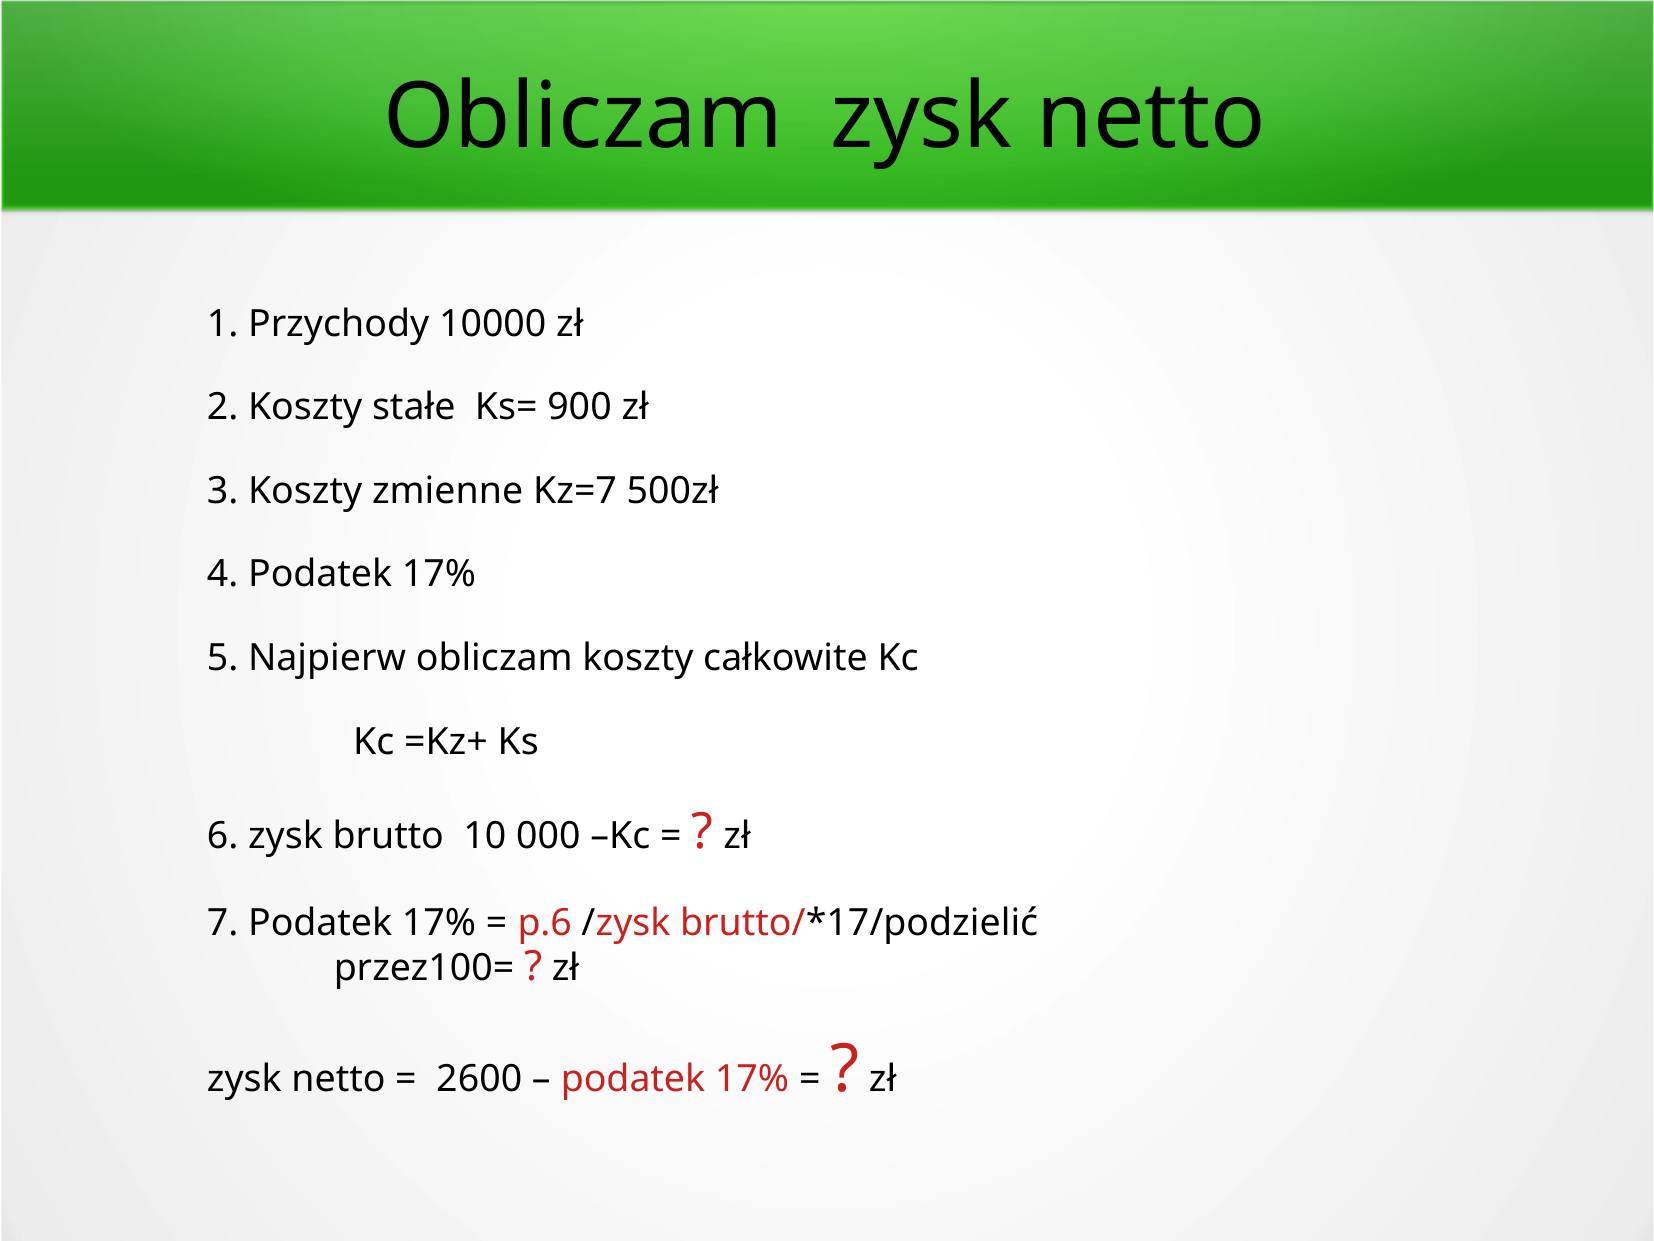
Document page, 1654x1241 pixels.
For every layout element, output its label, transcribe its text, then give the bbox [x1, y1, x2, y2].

text_box 1. Przychody 10000 zł 2. Koszty stałe Ks= 900 zł 3. Koszty zmienne Kz=7 500zł 4. Podatek 17% 5. Najpierw obliczam koszty całkowite Kc Kc =Kz+ Ks 6. zysk brutto 10 000 –Kc = ? zł 7. Podatek 17% = p.6 /zysk brutto/*17/podzielić przez100= ? zł zysk netto = 2600 – podatek 17% = ? zł [192, 295, 1388, 1114]
title Obliczam zysk netto [82, 47, 1569, 187]
